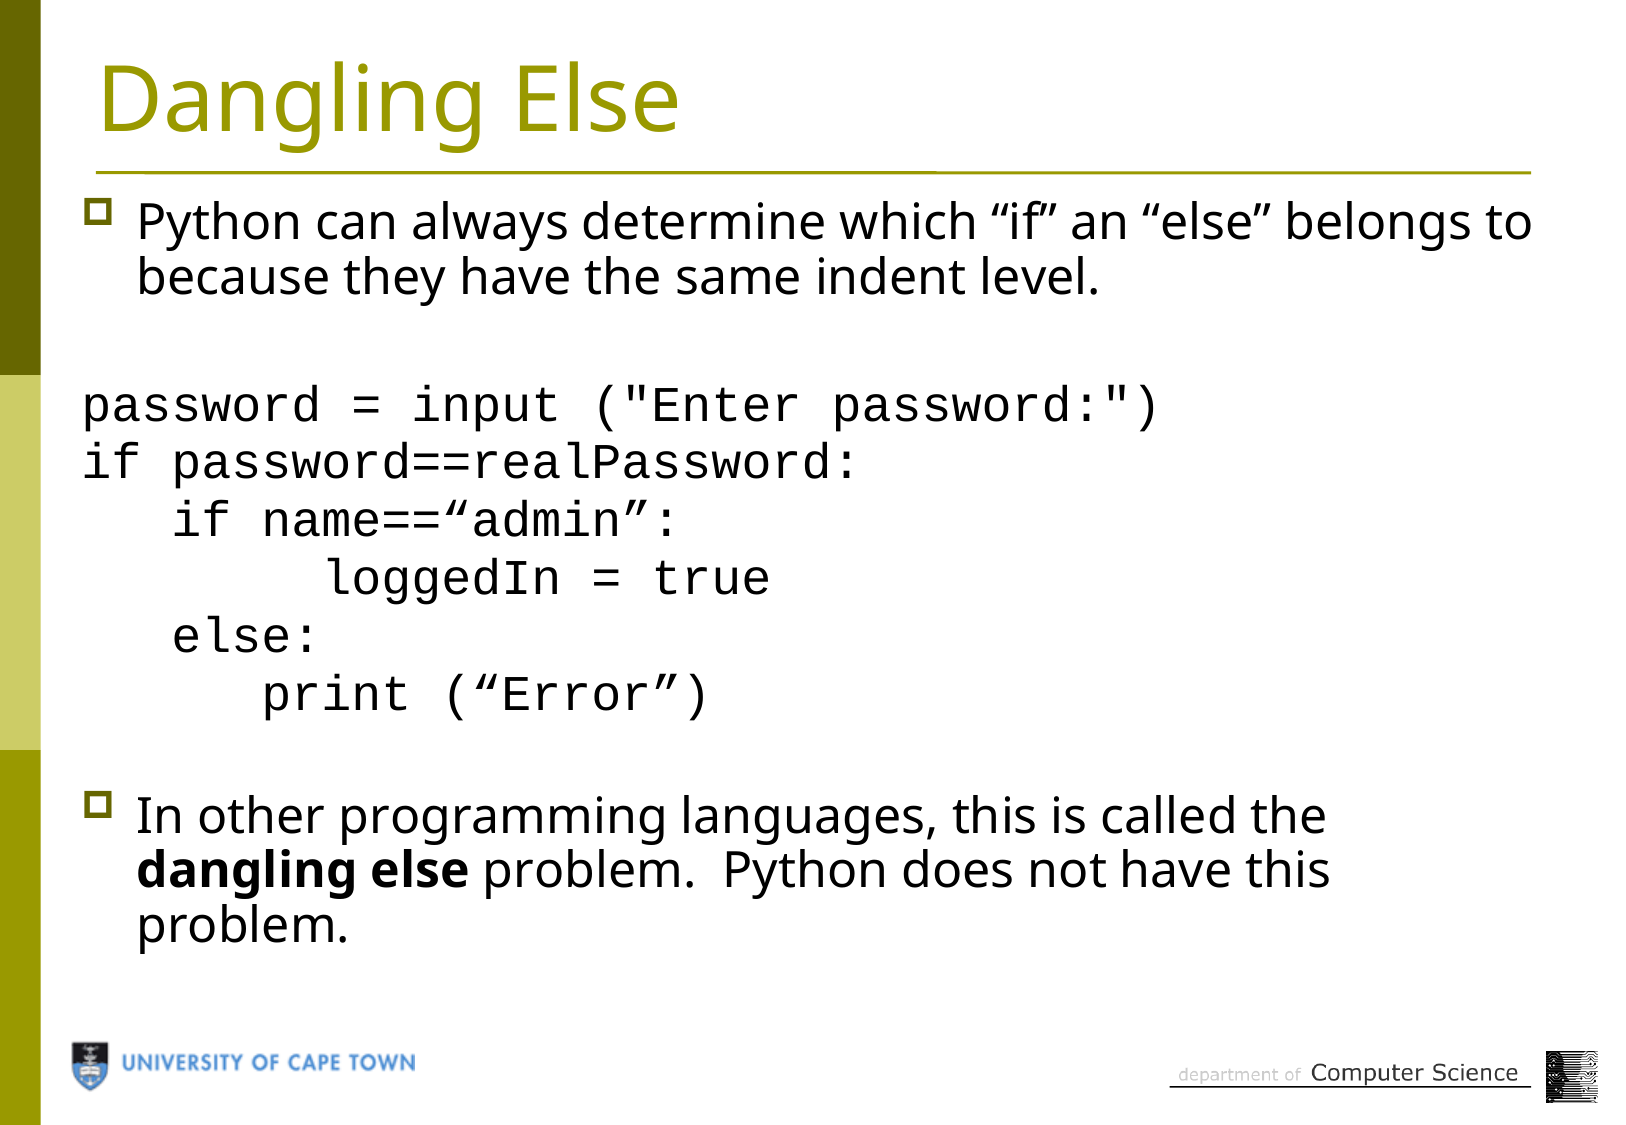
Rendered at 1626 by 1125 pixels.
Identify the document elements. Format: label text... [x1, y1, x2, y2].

picture [1546, 1051, 1598, 1103]
picture [1169, 1043, 1532, 1091]
picture [61, 1024, 415, 1103]
title Dangling Else [81, 21, 1543, 180]
list Python can always determine which “if” an “else” belongs to because they have the same indent level. password = input ("Enter password:") if password==realPassword: if name==“admin”: loggedIn = true else: print (“Error”) In other programming languages, this is called the dangling else problem. Python does not have this problem. [81, 196, 1543, 1005]
